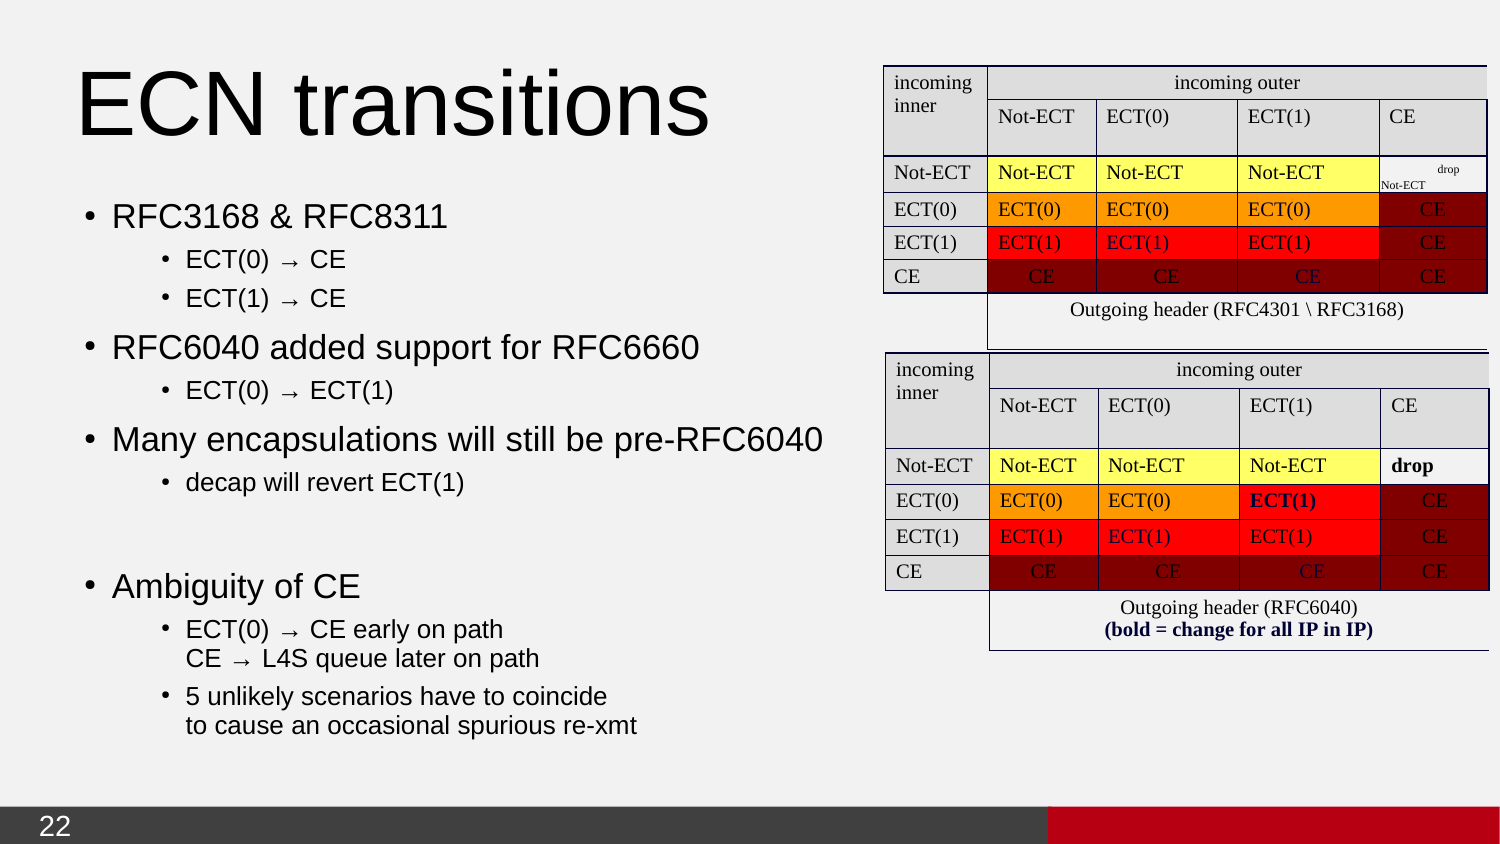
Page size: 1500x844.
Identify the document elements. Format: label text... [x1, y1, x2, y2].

title ECN transitions [75, 33, 1425, 175]
list RFC3168 & RFC8311 ECT(0) → CE ECT(1) → CE RFC6040 added support for RFC6660 ECT(0) → ECT(1) Many encapsulations will still be pre-RFC6040 decap will revert ECT(1) Ambiguity of CE ECT(0) → CE early on path CE → L4S queue later on path 5 unlikely scenarios have to coincide to cause an occasional spurious re-xmt [75, 197, 1425, 745]
picture [882, 64, 1491, 653]
